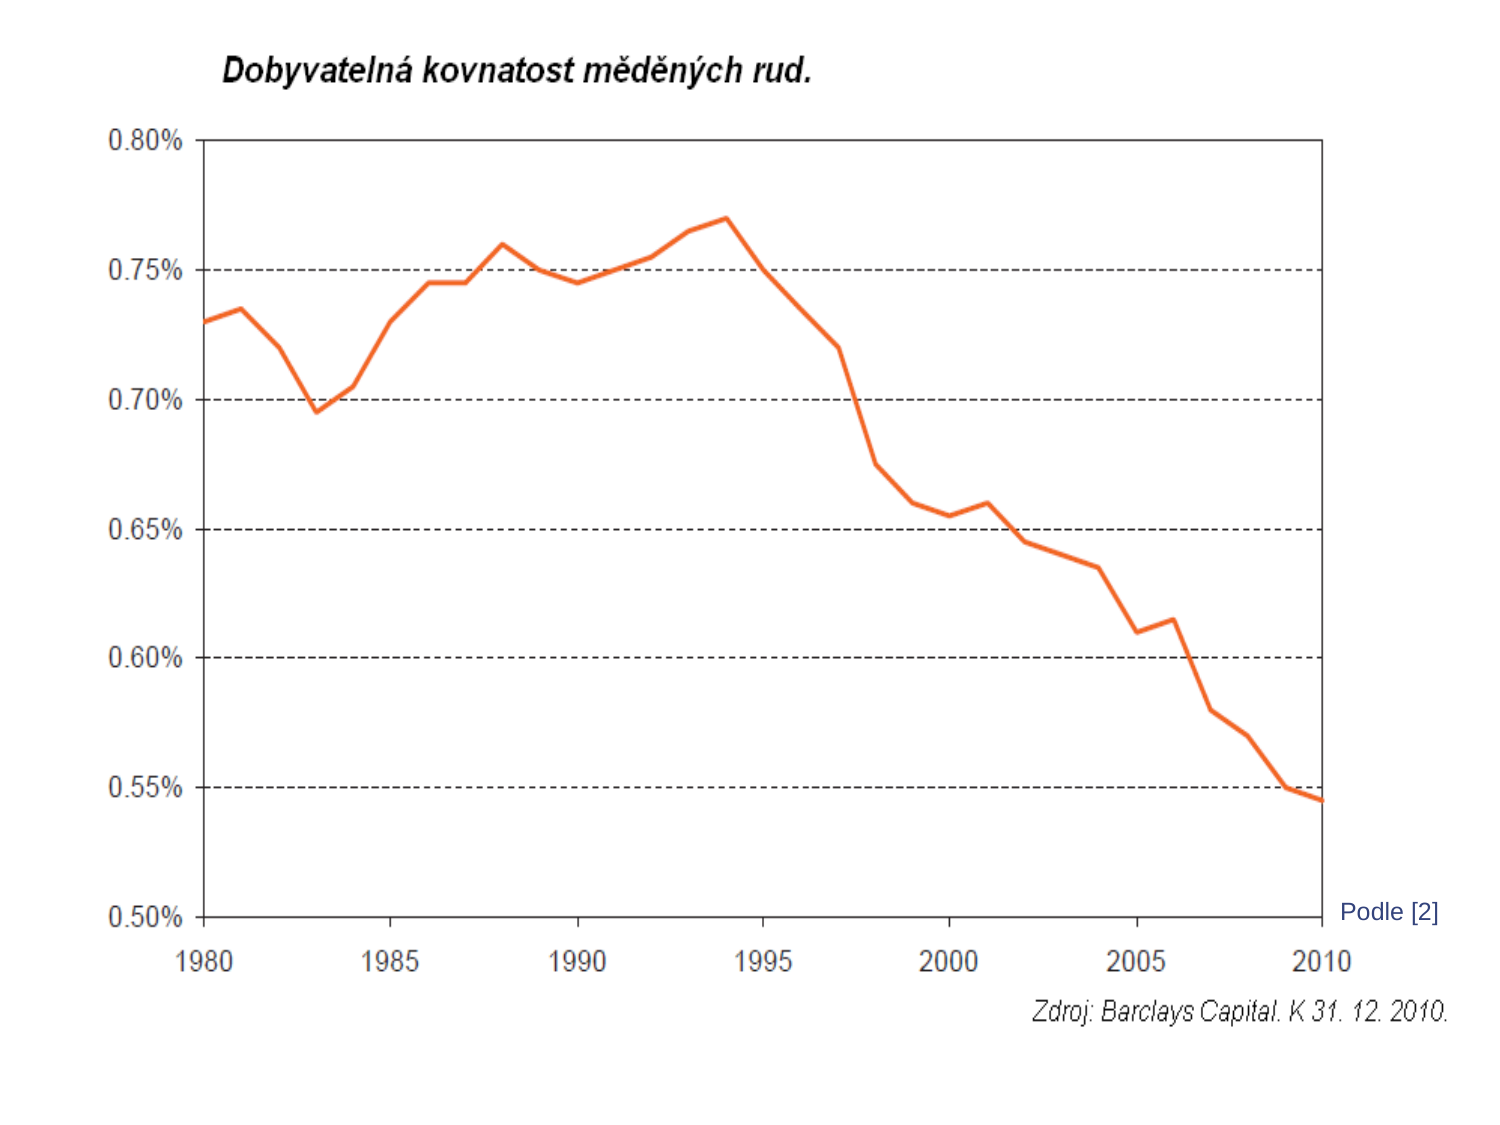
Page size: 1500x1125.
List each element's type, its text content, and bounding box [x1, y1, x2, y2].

text_box Podle [2] [1325, 887, 1455, 933]
chart [50, 50, 1463, 1051]
